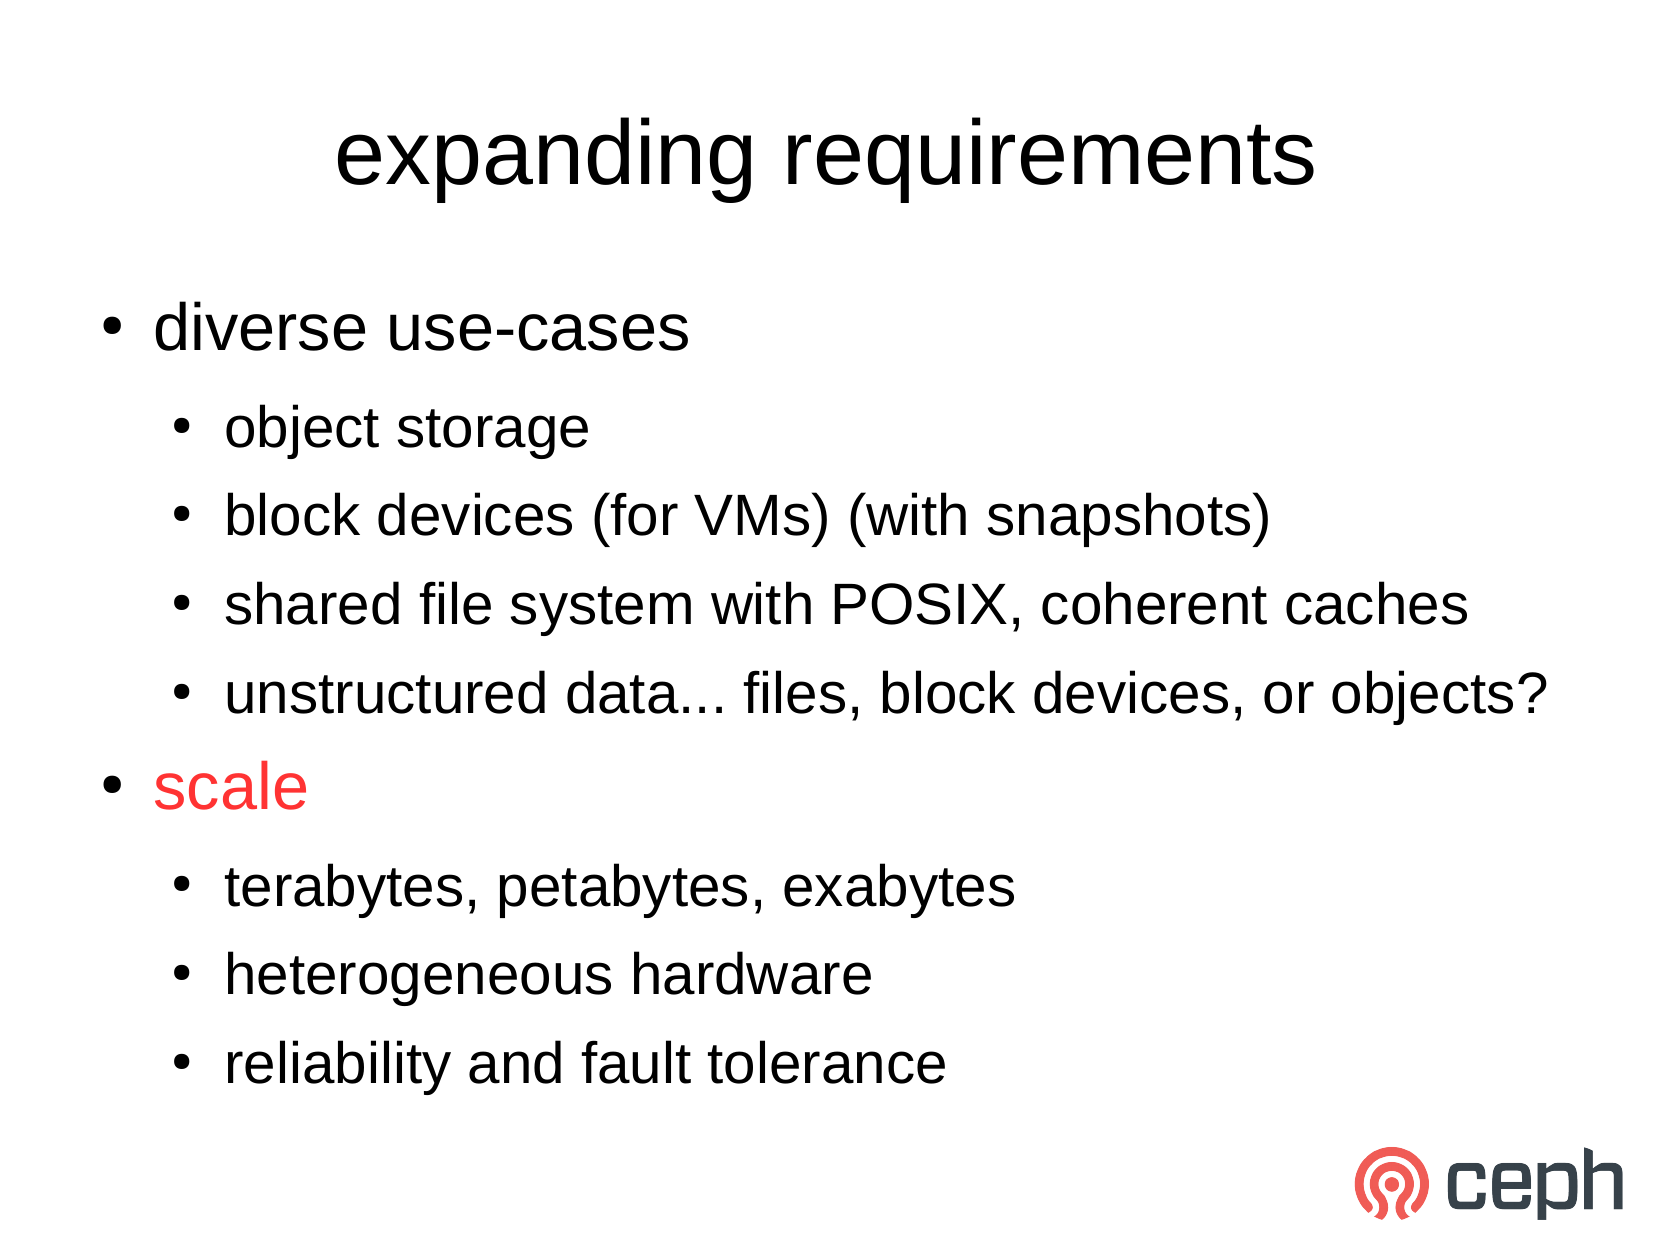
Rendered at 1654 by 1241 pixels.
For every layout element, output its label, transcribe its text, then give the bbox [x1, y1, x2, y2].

list diverse use-cases object storage block devices (for VMs) (with snapshots) shared file system with POSIX, coherent caches unstructured data... files, block devices, or objects? scale terabytes, petabytes, exabytes heterogeneous hardware reliability and fault tolerance [82, 290, 1571, 1109]
picture [1308, 1100, 1654, 1241]
title expanding requirements [82, 49, 1571, 257]
